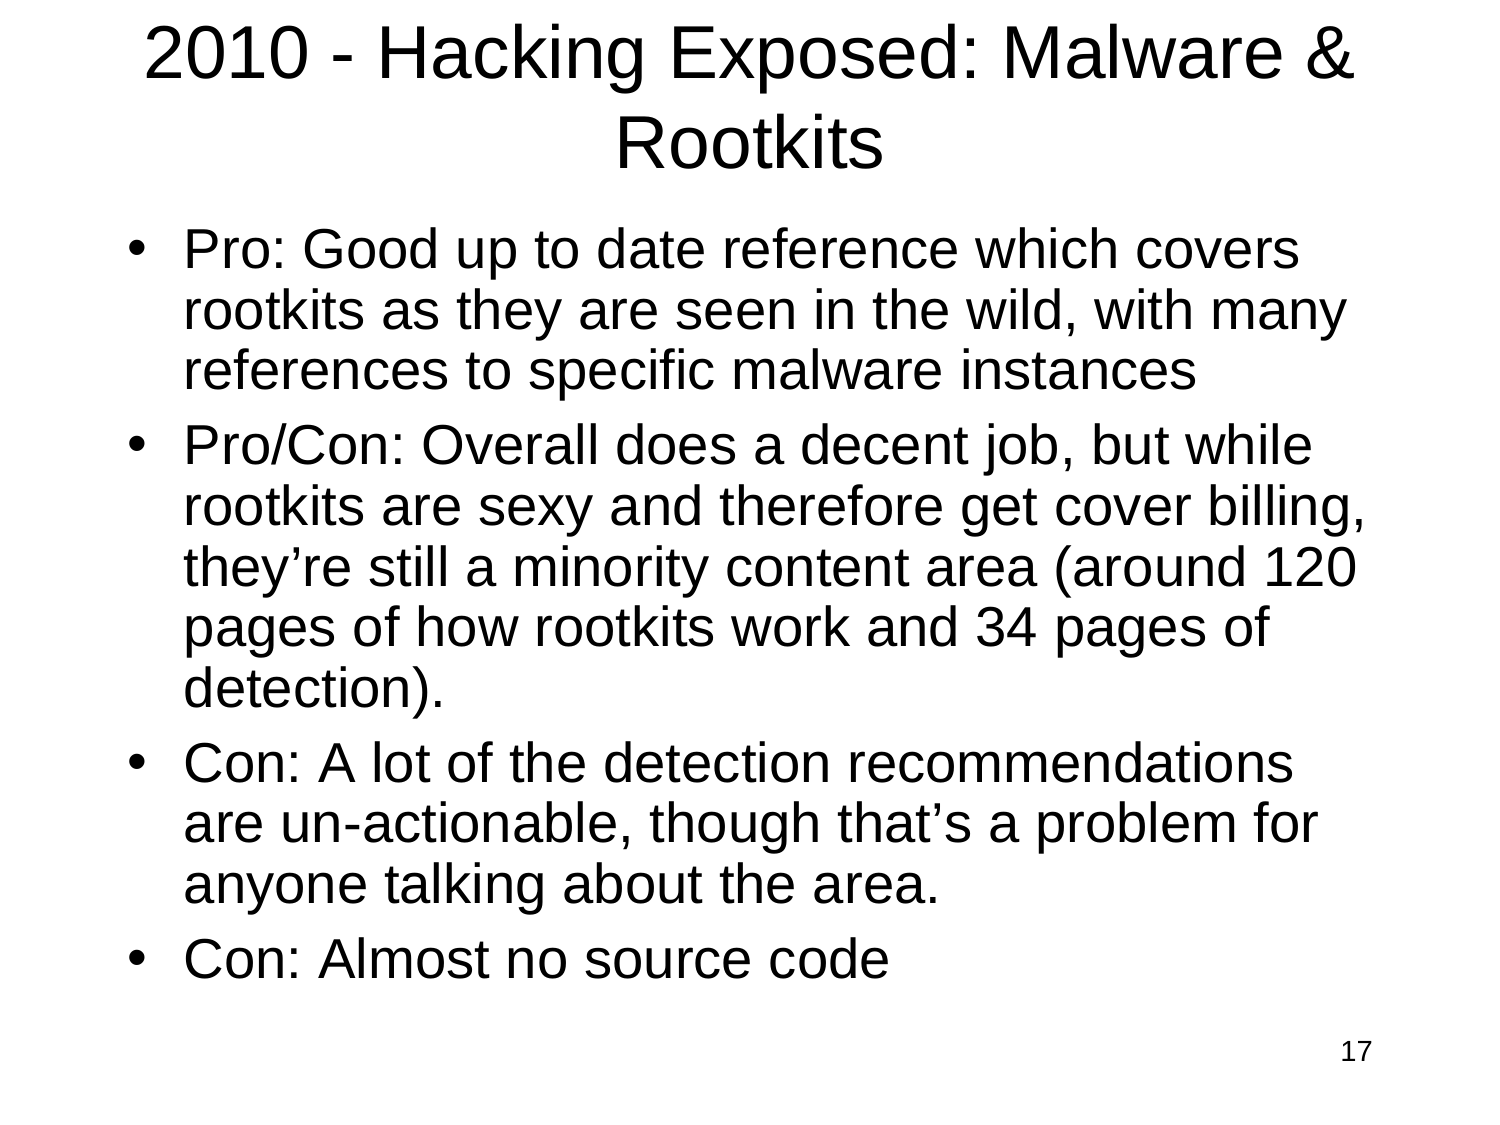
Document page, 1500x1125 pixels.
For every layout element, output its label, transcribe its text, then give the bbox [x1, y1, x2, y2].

title 2010 - Hacking Exposed: Malware & Rootkits [0, 0, 1500, 192]
list Pro: Good up to date reference which covers rootkits as they are seen in the wild, with many references to specific malware instances Pro/Con: Overall does a decent job, but while rootkits are sexy and therefore get cover billing, they’re still a minority content area (around 120 pages of how rootkits work and 34 pages of detection). Con: A lot of the detection recommendations are un-actionable, though that’s a problem for anyone talking about the area. Con: Almost no source code [112, 212, 1388, 1000]
text_box <number> [1074, 1025, 1388, 1101]
